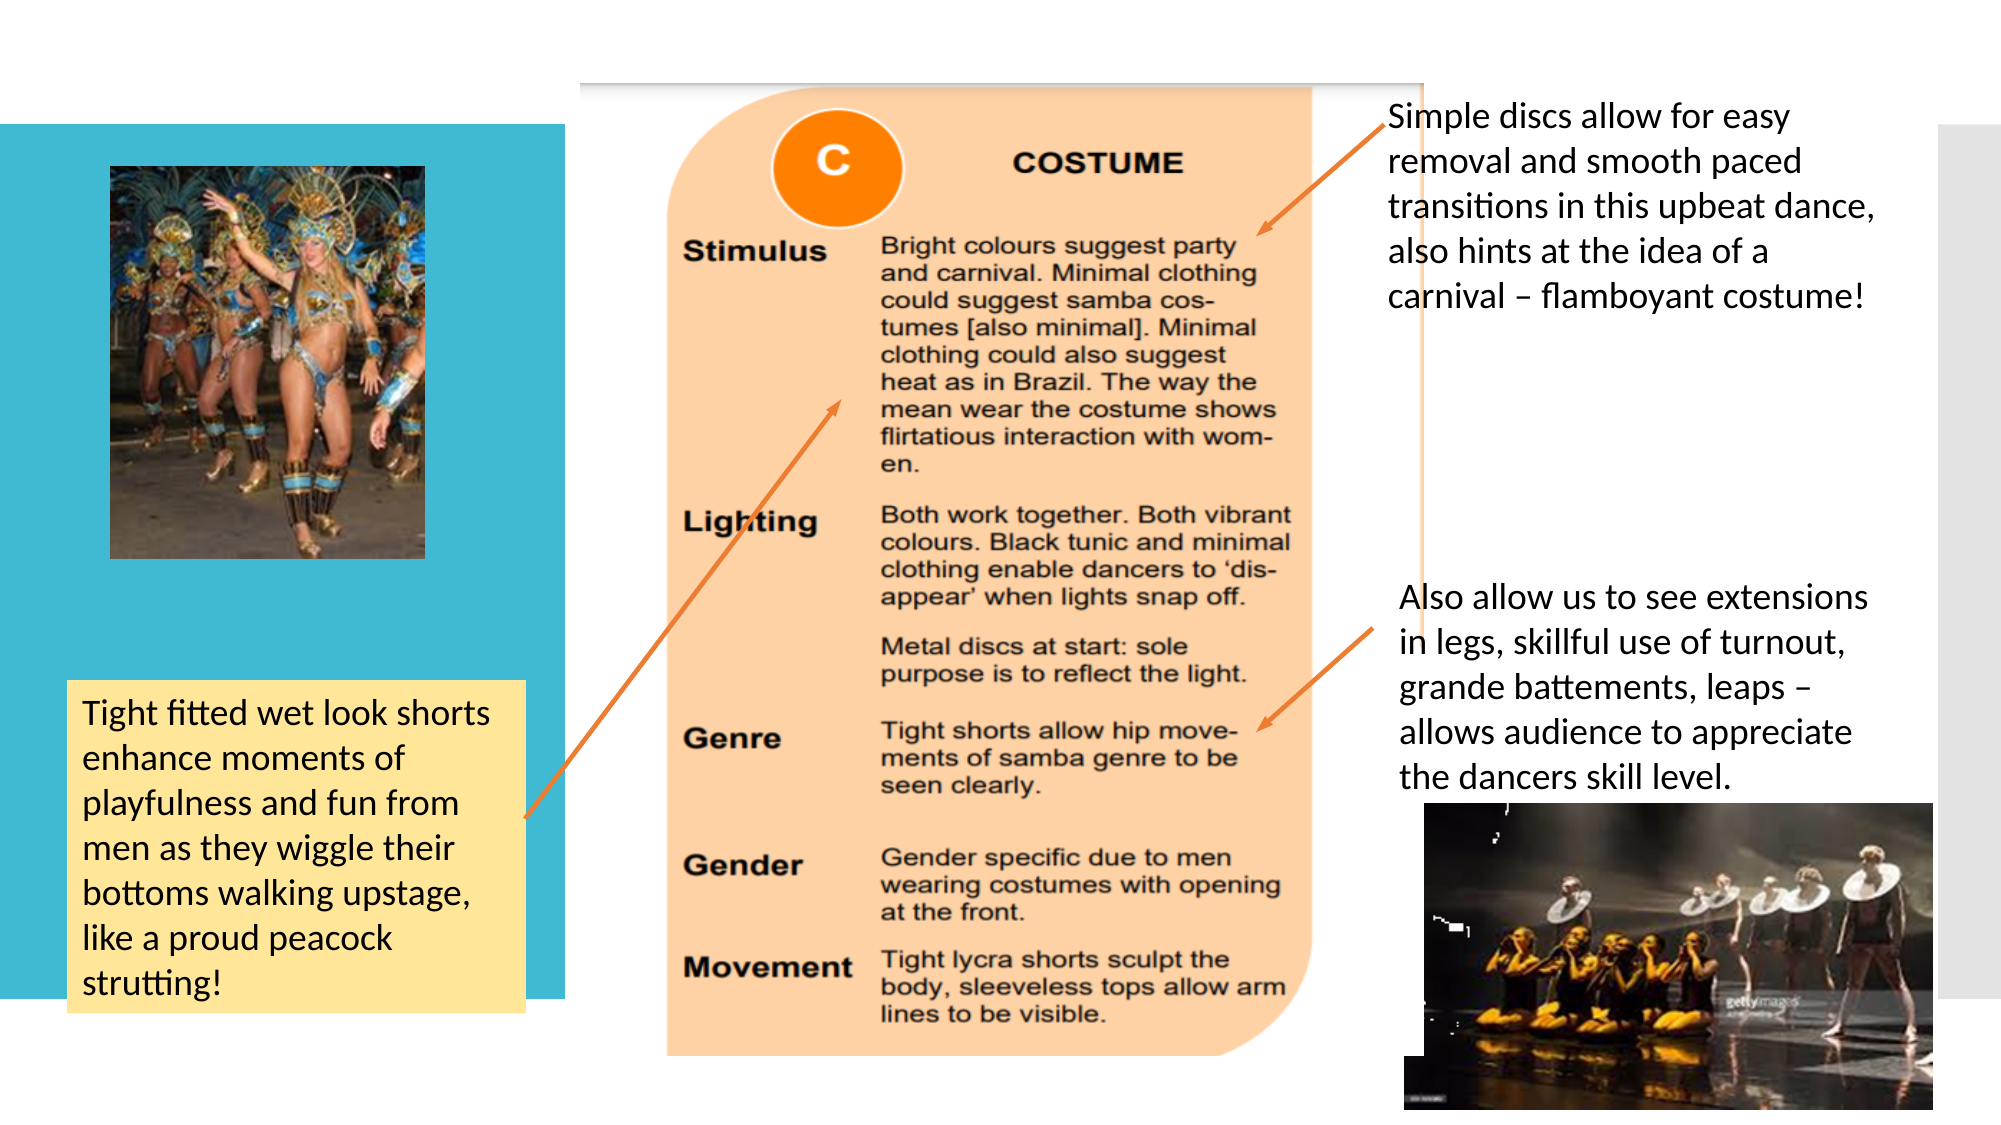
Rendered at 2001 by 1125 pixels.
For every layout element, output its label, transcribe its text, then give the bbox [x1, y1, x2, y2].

picture [580, 83, 1933, 1110]
text_box Simple discs allow for easy removal and smooth paced transitions in this upbeat dance, also hints at the idea of a carnival – flamboyant costume! [1372, 83, 1901, 327]
picture [110, 166, 425, 559]
text_box Tight fitted wet look shorts enhance moments of playfulness and fun from men as they wiggle their bottoms walking upstage, like a proud peacock strutting! [67, 680, 526, 1014]
text_box Also allow us to see extensions in legs, skillful use of turnout, grande battements, leaps – allows audience to appreciate the dancers skill level. [1384, 564, 1913, 807]
